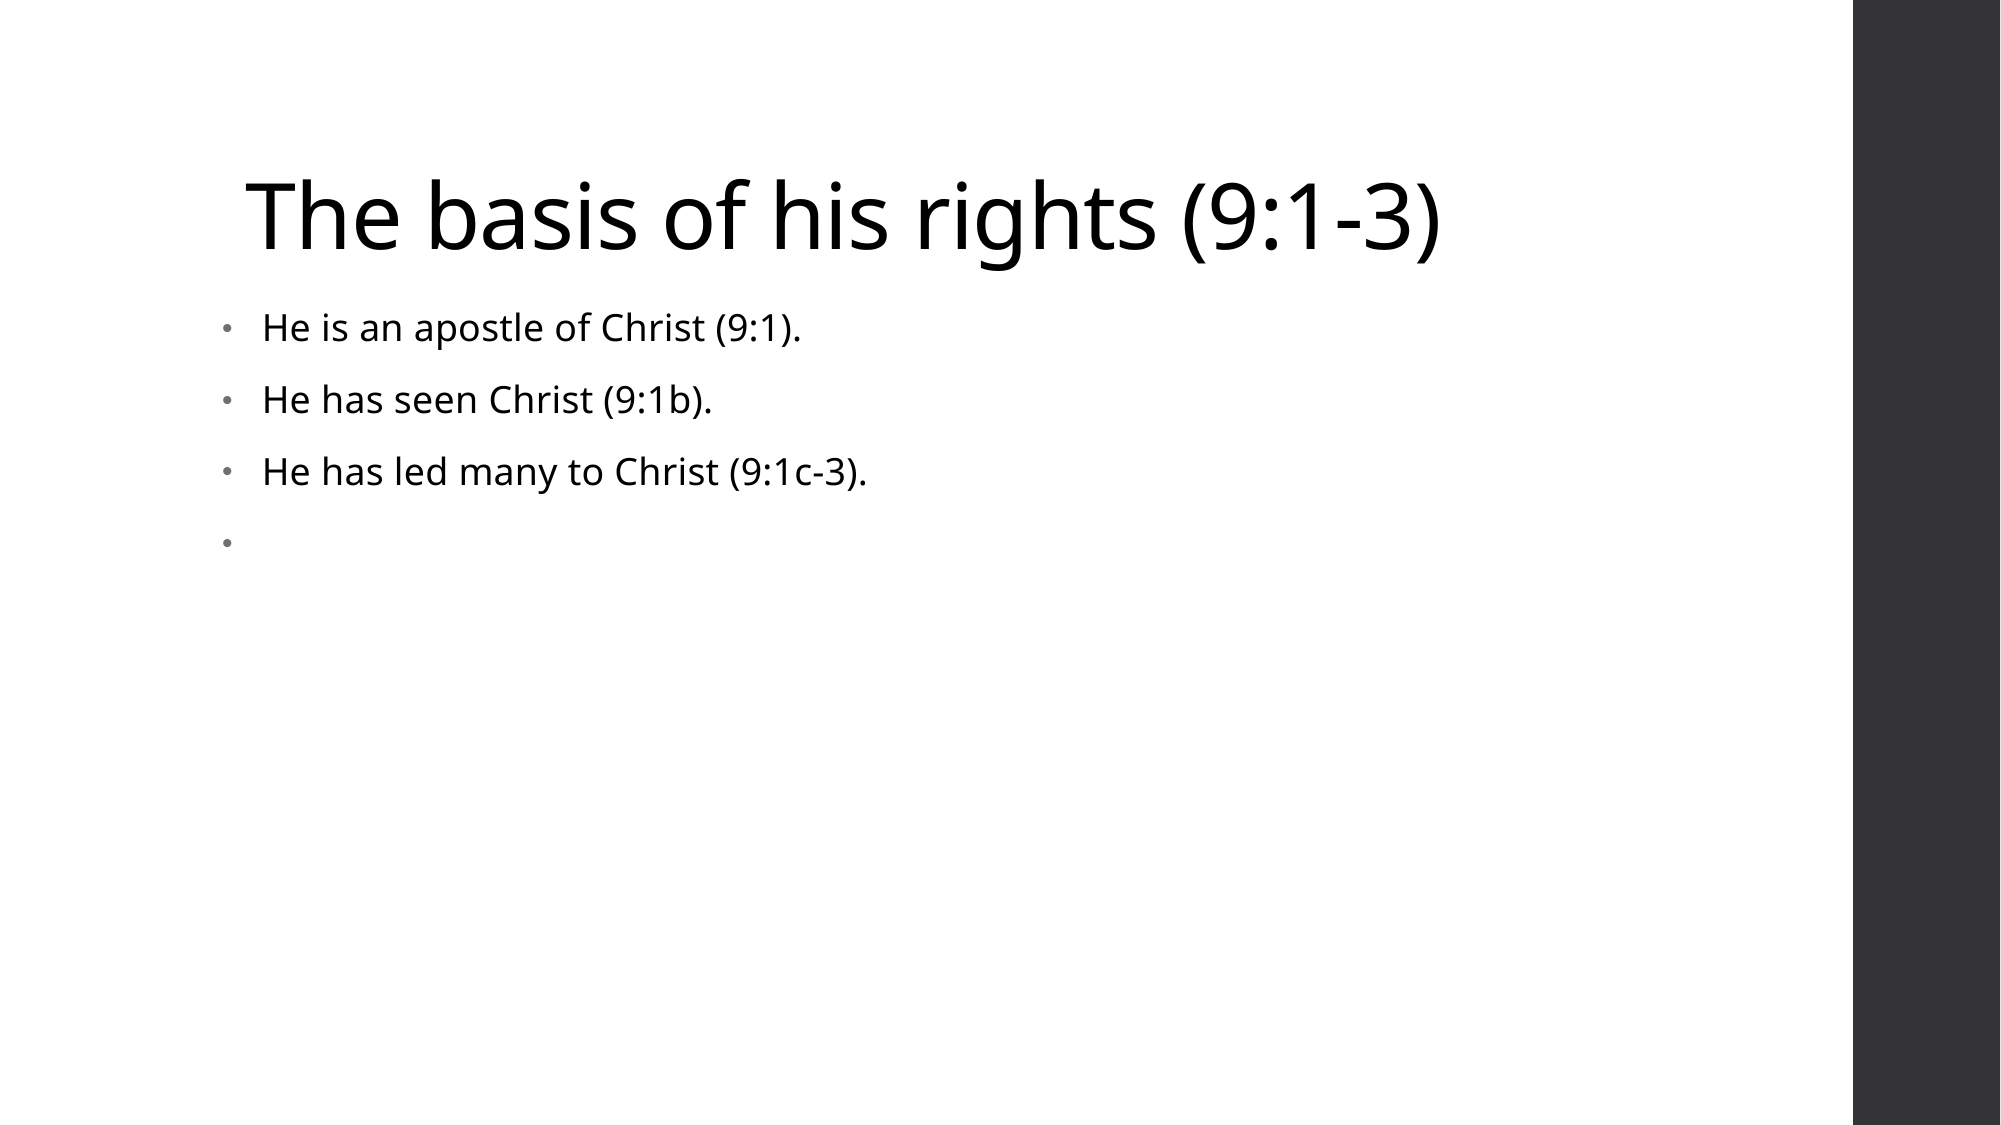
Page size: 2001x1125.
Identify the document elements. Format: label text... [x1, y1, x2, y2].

list He is an apostle of Christ (9:1). He has seen Christ (9:1b). He has led many to Christ (9:1c-3). [206, 299, 1617, 1014]
title The basis of his rights (9:1-3) [206, 60, 1797, 278]
